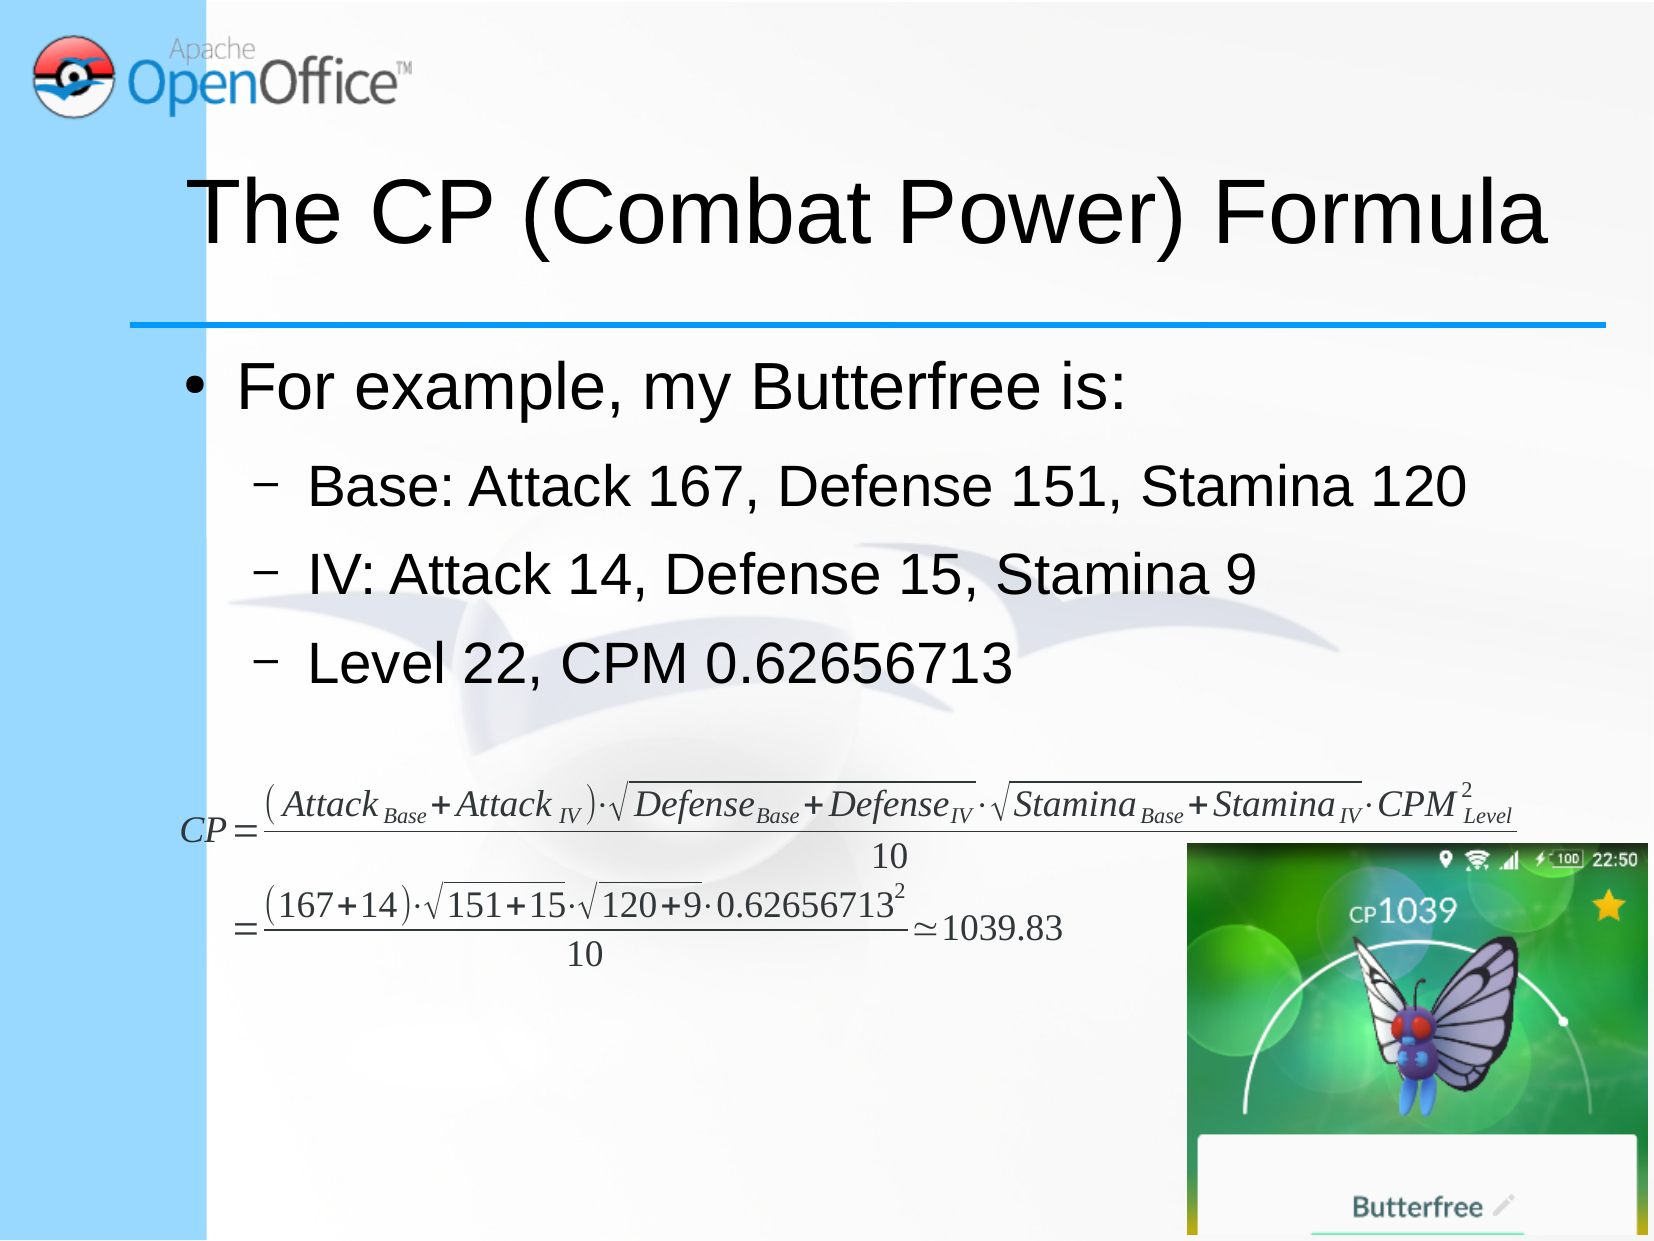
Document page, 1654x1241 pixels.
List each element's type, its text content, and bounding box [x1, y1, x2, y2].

list For example, my Butterfree is: Base: Attack 167, Defense 151, Stamina 120 IV: Attack 14, Defense 15, Stamina 9 Level 22, CPM 0.62656713 [165, 349, 1571, 740]
title The CP (Combat Power) Formula [165, 108, 1571, 316]
chart [165, 776, 1527, 975]
picture [31, 2, 1654, 1241]
